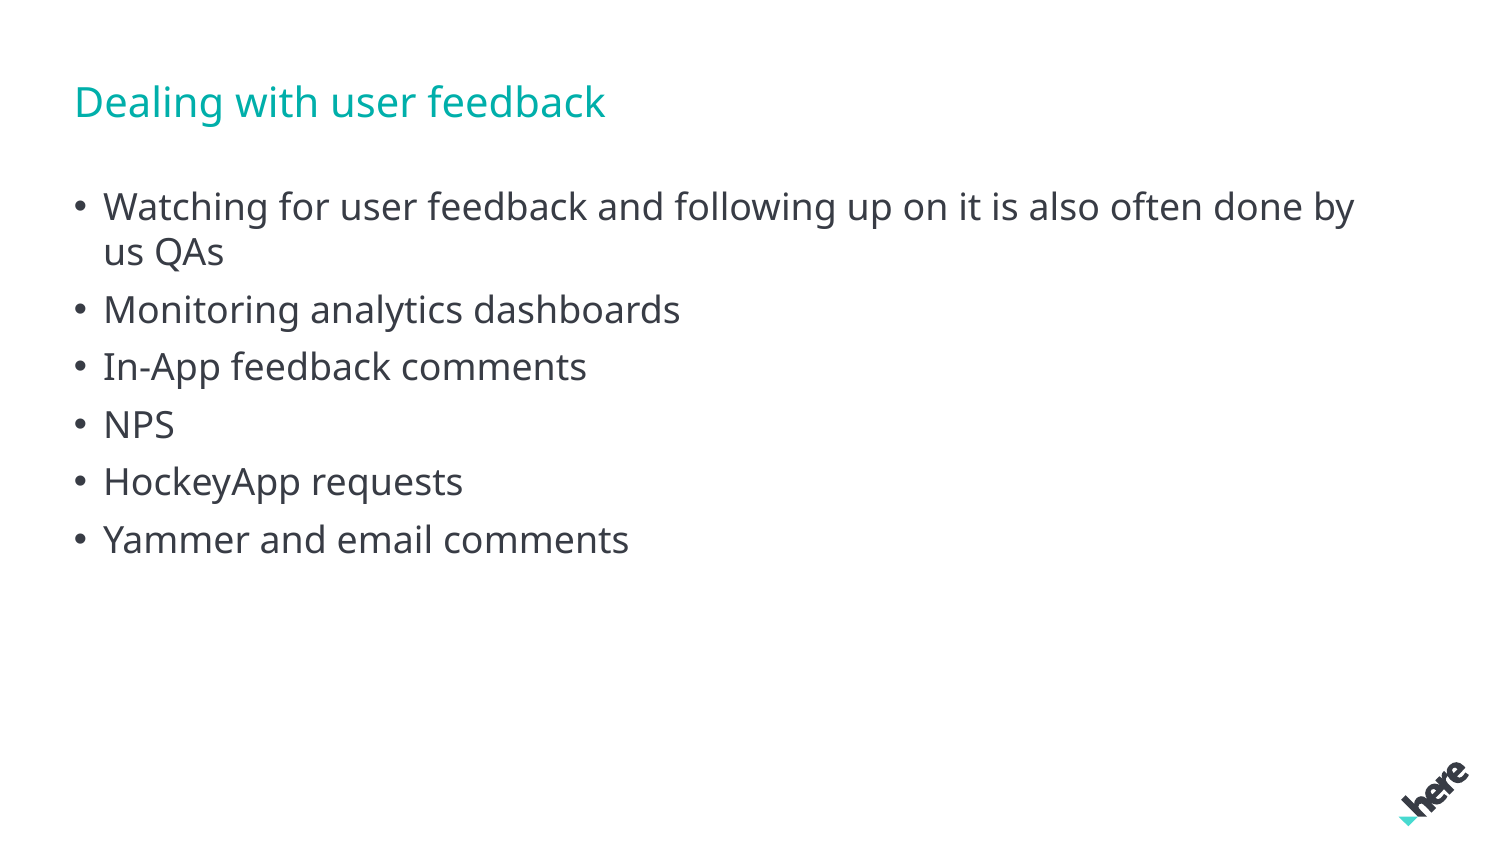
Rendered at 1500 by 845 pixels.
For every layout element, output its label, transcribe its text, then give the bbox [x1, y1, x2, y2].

list Watching for user feedback and following up on it is also often done by us QAs Monitoring analytics dashboards In-App feedback comments NPS HockeyApp requests Yammer and email comments [68, 180, 1388, 758]
title Dealing with user feedback [68, 34, 1388, 130]
